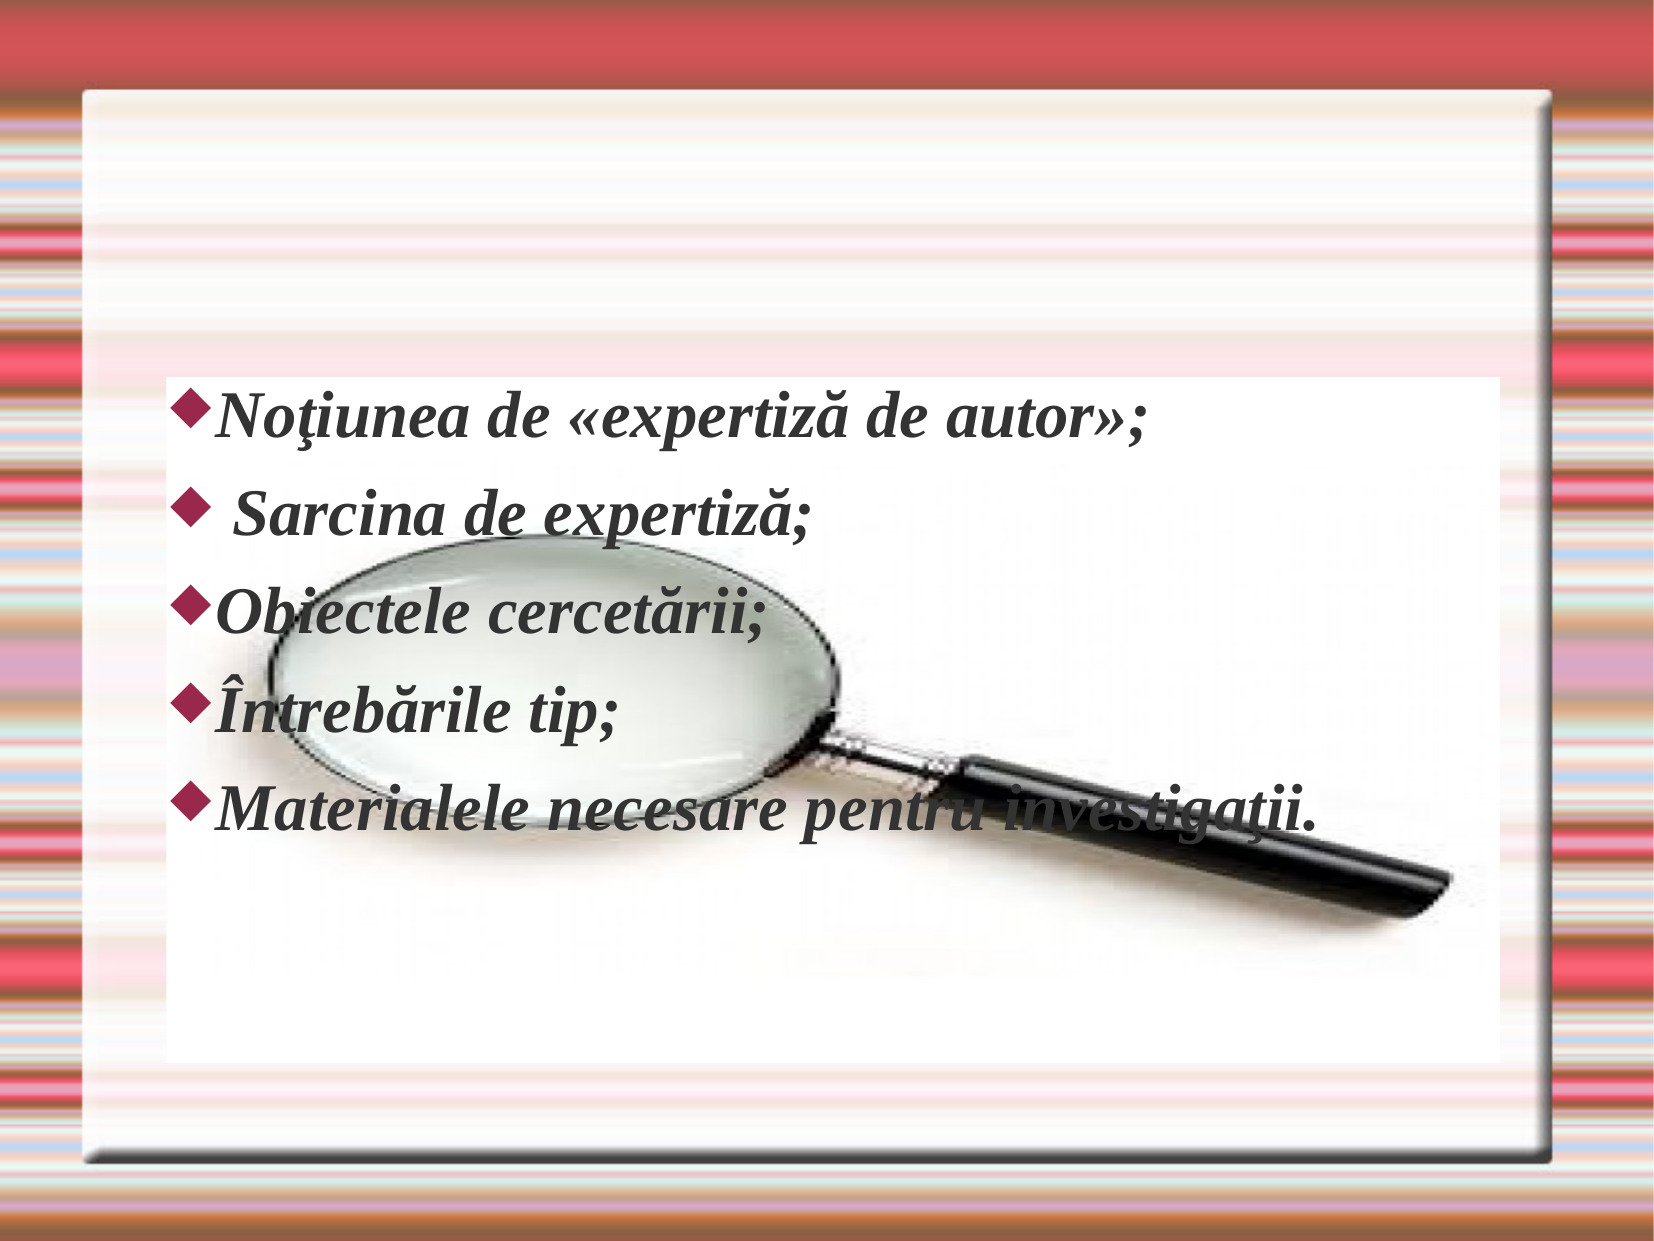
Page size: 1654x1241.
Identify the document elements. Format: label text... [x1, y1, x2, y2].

list Noţiunea de «expertiză de autor»; Sarcina de expertiză; Obiectele cercetării; Întrebările tip; Materialele necesare pentru investigaţii. [166, 377, 1501, 1063]
